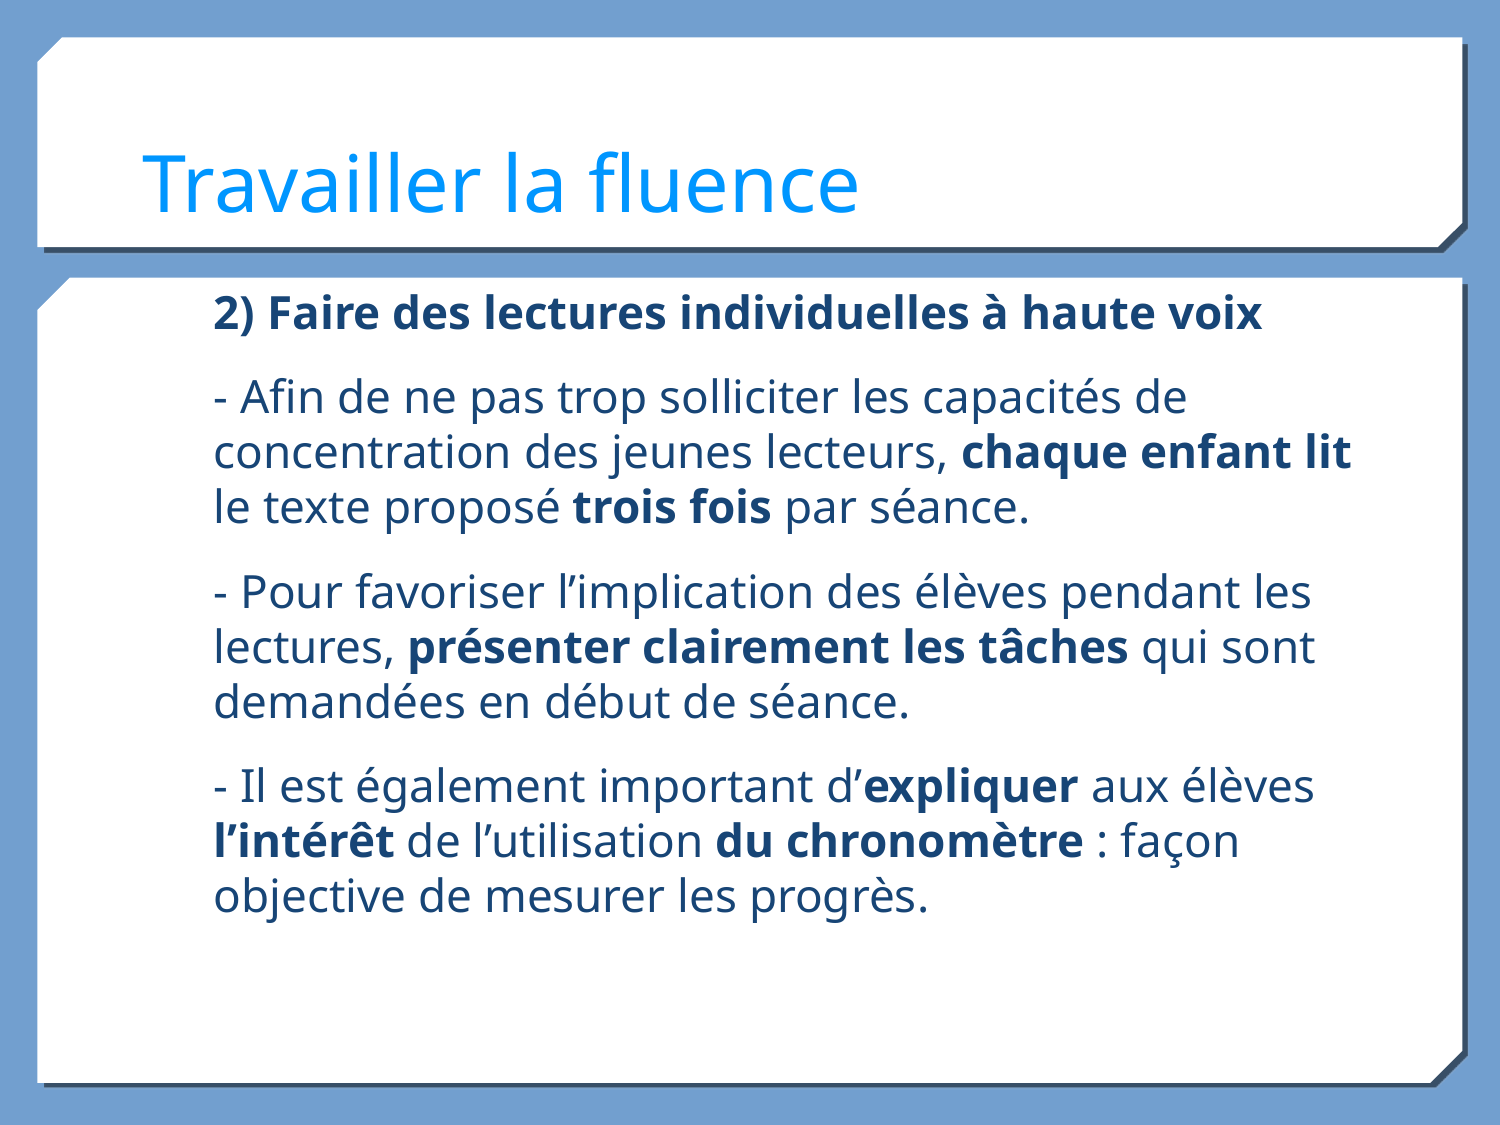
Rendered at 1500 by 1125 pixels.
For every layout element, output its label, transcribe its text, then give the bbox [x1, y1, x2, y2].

list 2) Faire des lectures individuelles à haute voix - Afin de ne pas trop solliciter les capacités de concentration des jeunes lecteurs, chaque enfant lit le texte proposé trois fois par séance. - Pour favoriser l’implication des élèves pendant les lectures, présenter clairement les tâches qui sont demandées en début de séance. - Il est également important d’expliquer aux élèves l’intérêt de l’utilisation du chronomètre : façon objective de mesurer les progrès. [127, 275, 1372, 934]
title Travailler la fluence [127, 48, 1372, 236]
